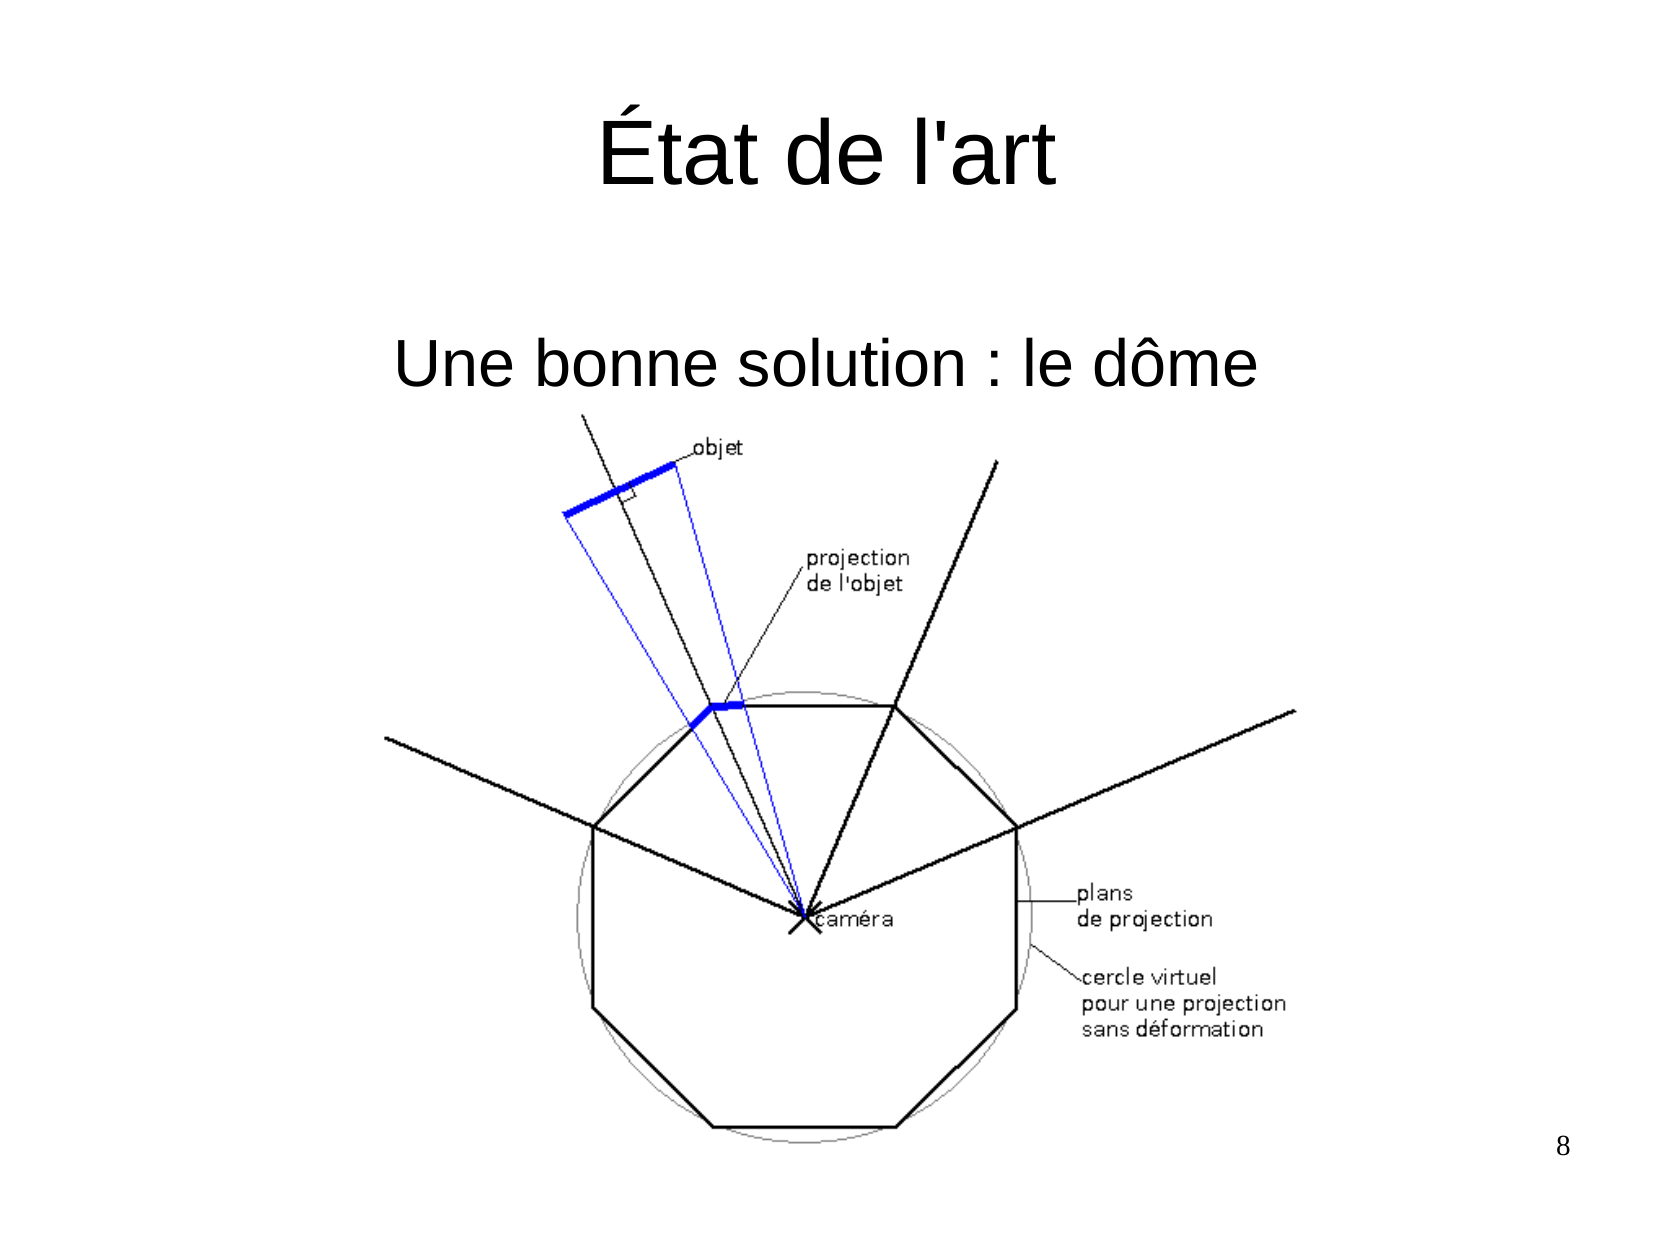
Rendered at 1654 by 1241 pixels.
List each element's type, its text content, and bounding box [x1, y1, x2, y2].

subtitle Une bonne solution : le dôme [82, 290, 1571, 1109]
title État de l'art [82, 49, 1571, 257]
picture [383, 413, 1300, 1148]
